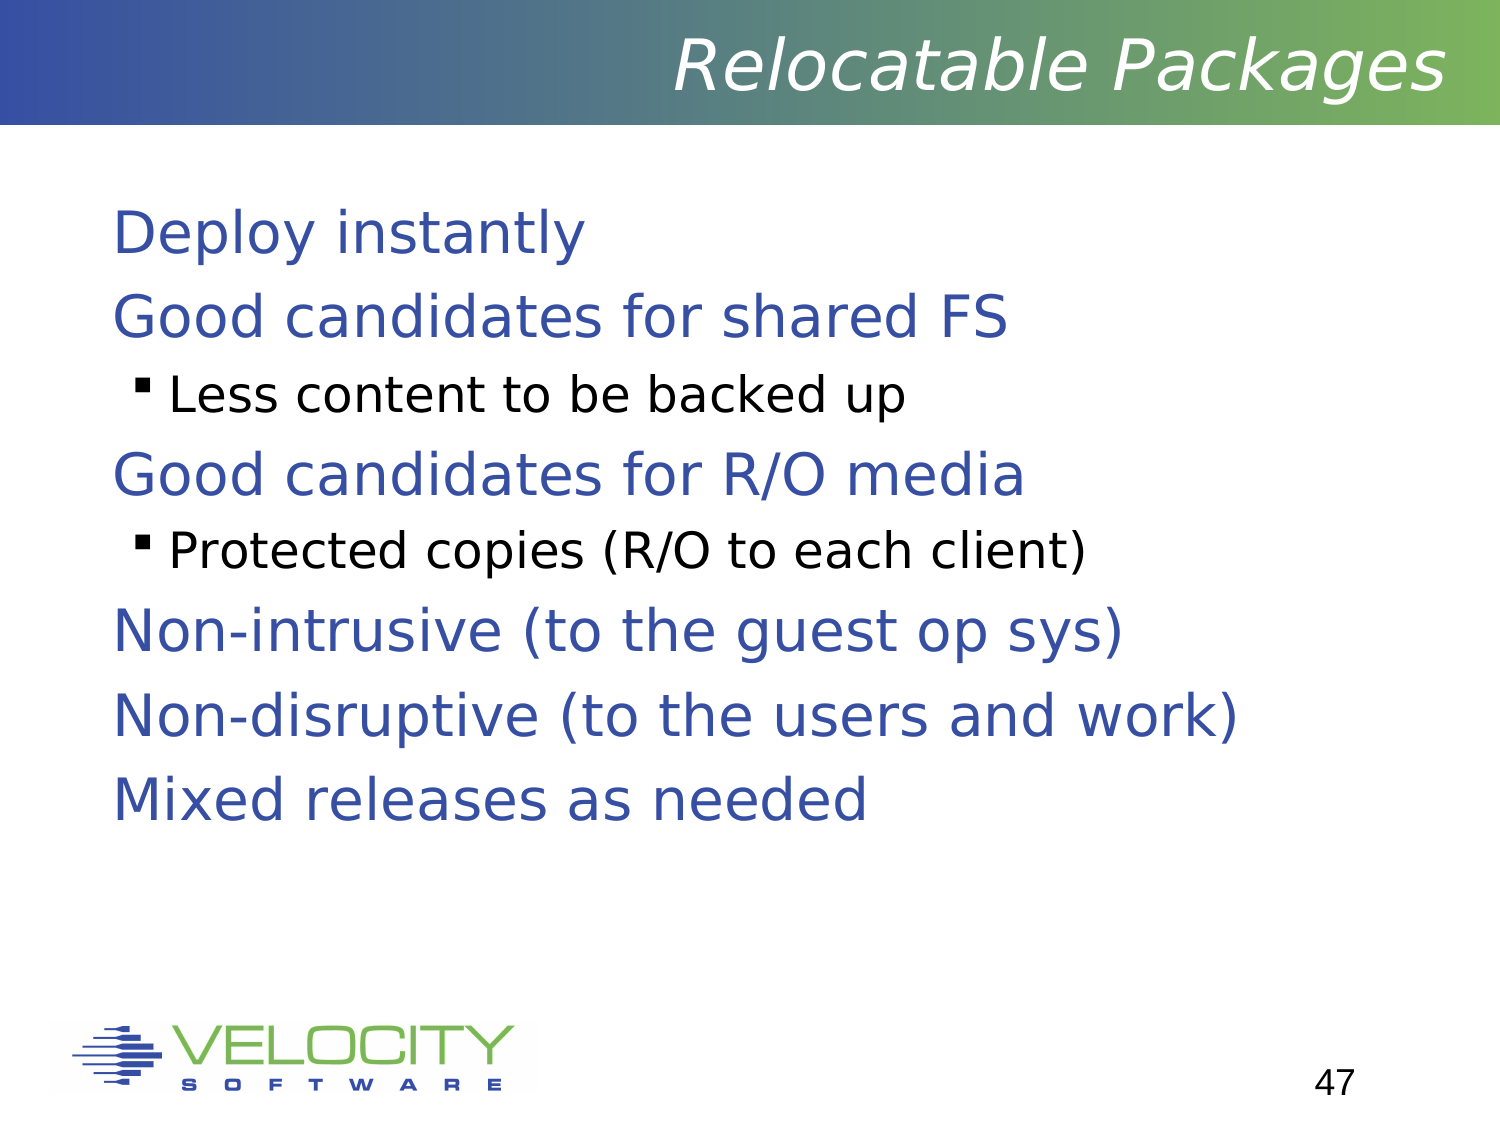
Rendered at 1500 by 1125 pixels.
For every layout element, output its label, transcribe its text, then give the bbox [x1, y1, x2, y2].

list Deploy instantly Good candidates for shared FS Less content to be backed up Good candidates for R/O media Protected copies (R/O to each client) Non-intrusive (to the guest op sys) Non-disruptive (to the users and work) Mixed releases as needed [70, 187, 1438, 1010]
title Relocatable Packages [62, 12, 1463, 113]
picture [50, 1021, 538, 1094]
